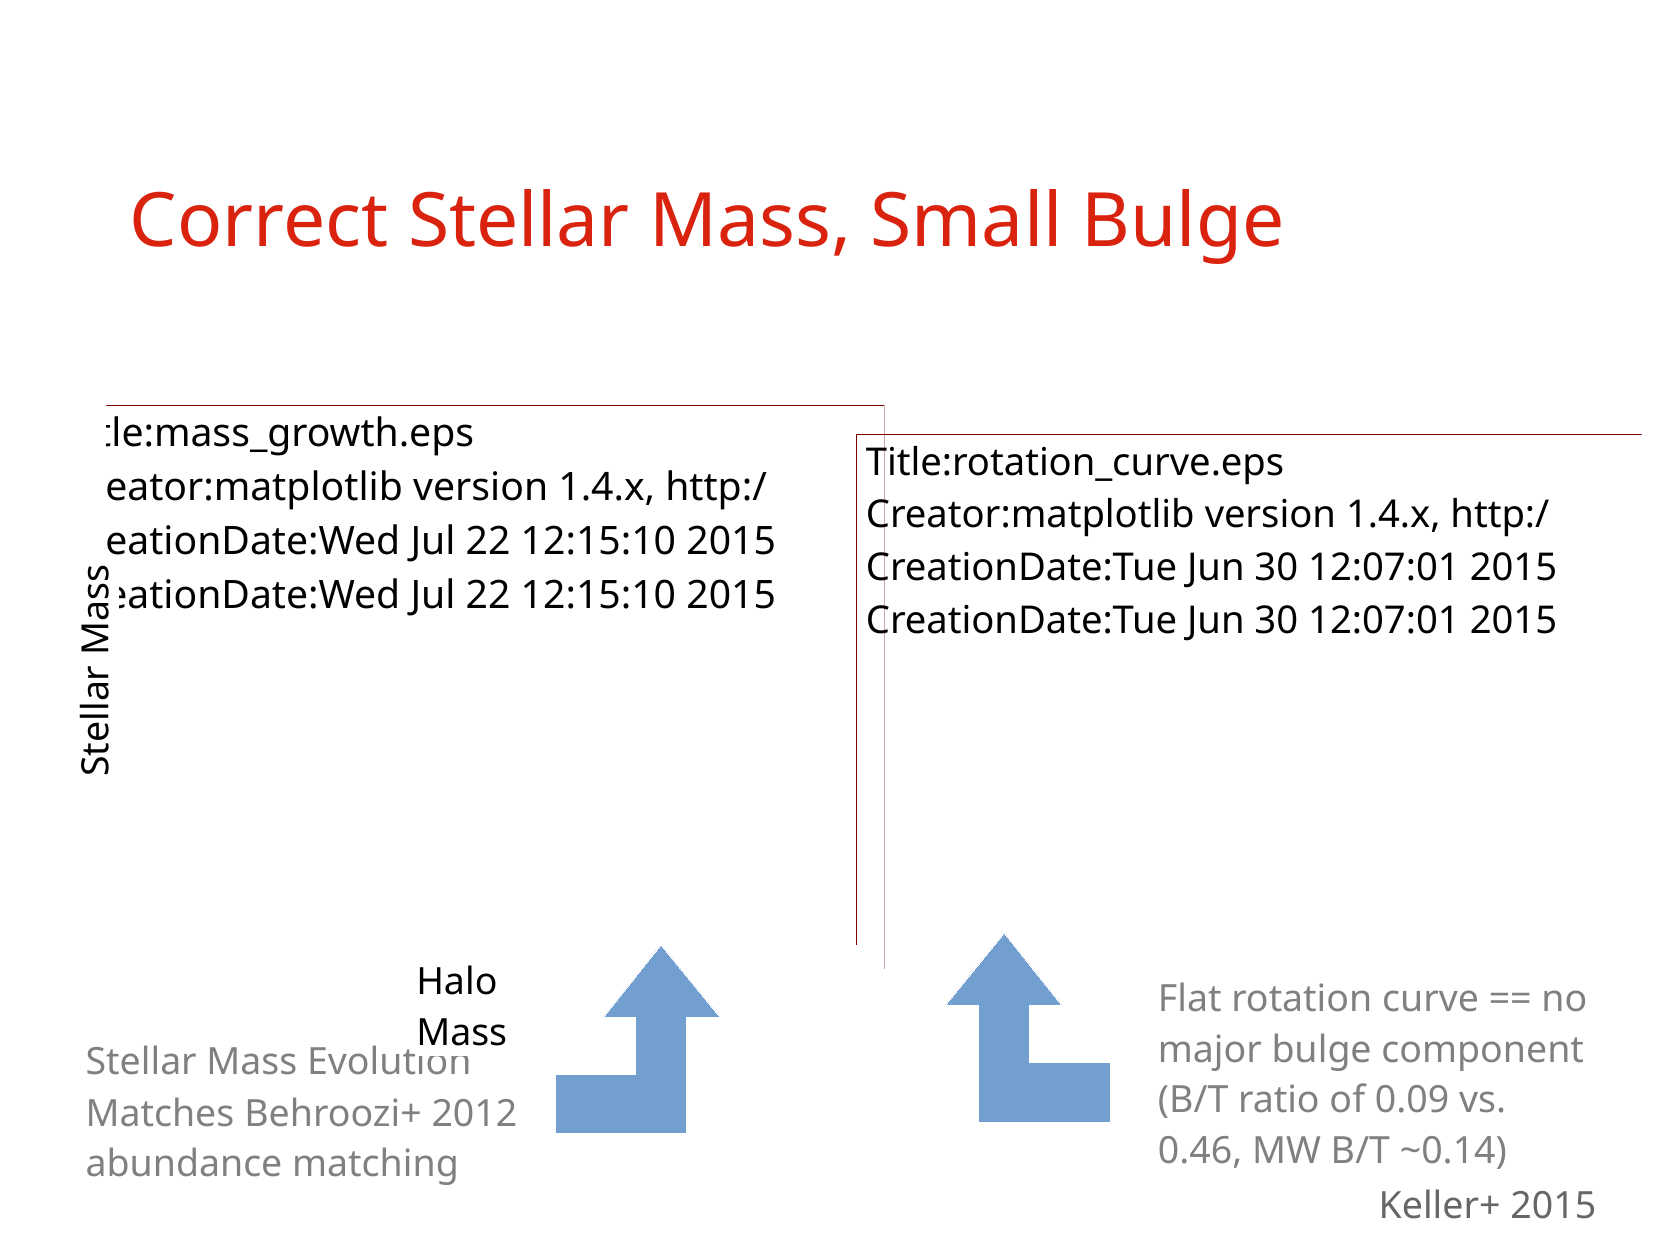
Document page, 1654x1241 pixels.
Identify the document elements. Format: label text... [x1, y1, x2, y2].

text_box Halo Mass [401, 946, 605, 1016]
text_box Stellar Mass Evolution Matches Behroozi+ 2012 abundance matching [70, 1027, 534, 1210]
title Correct Stellar Mass, Small Bulge [129, 153, 1518, 281]
text_box [555, 944, 721, 1134]
text_box [944, 933, 1111, 1123]
picture [106, 402, 1642, 969]
text_box Keller+ 2015 [1363, 1171, 1631, 1229]
text_box Stellar Mass [61, 531, 161, 792]
text_box Flat rotation curve == no major bulge component (B/T ratio of 0.09 vs. 0.46, MW B/T ~0.14) [1143, 963, 1607, 1148]
